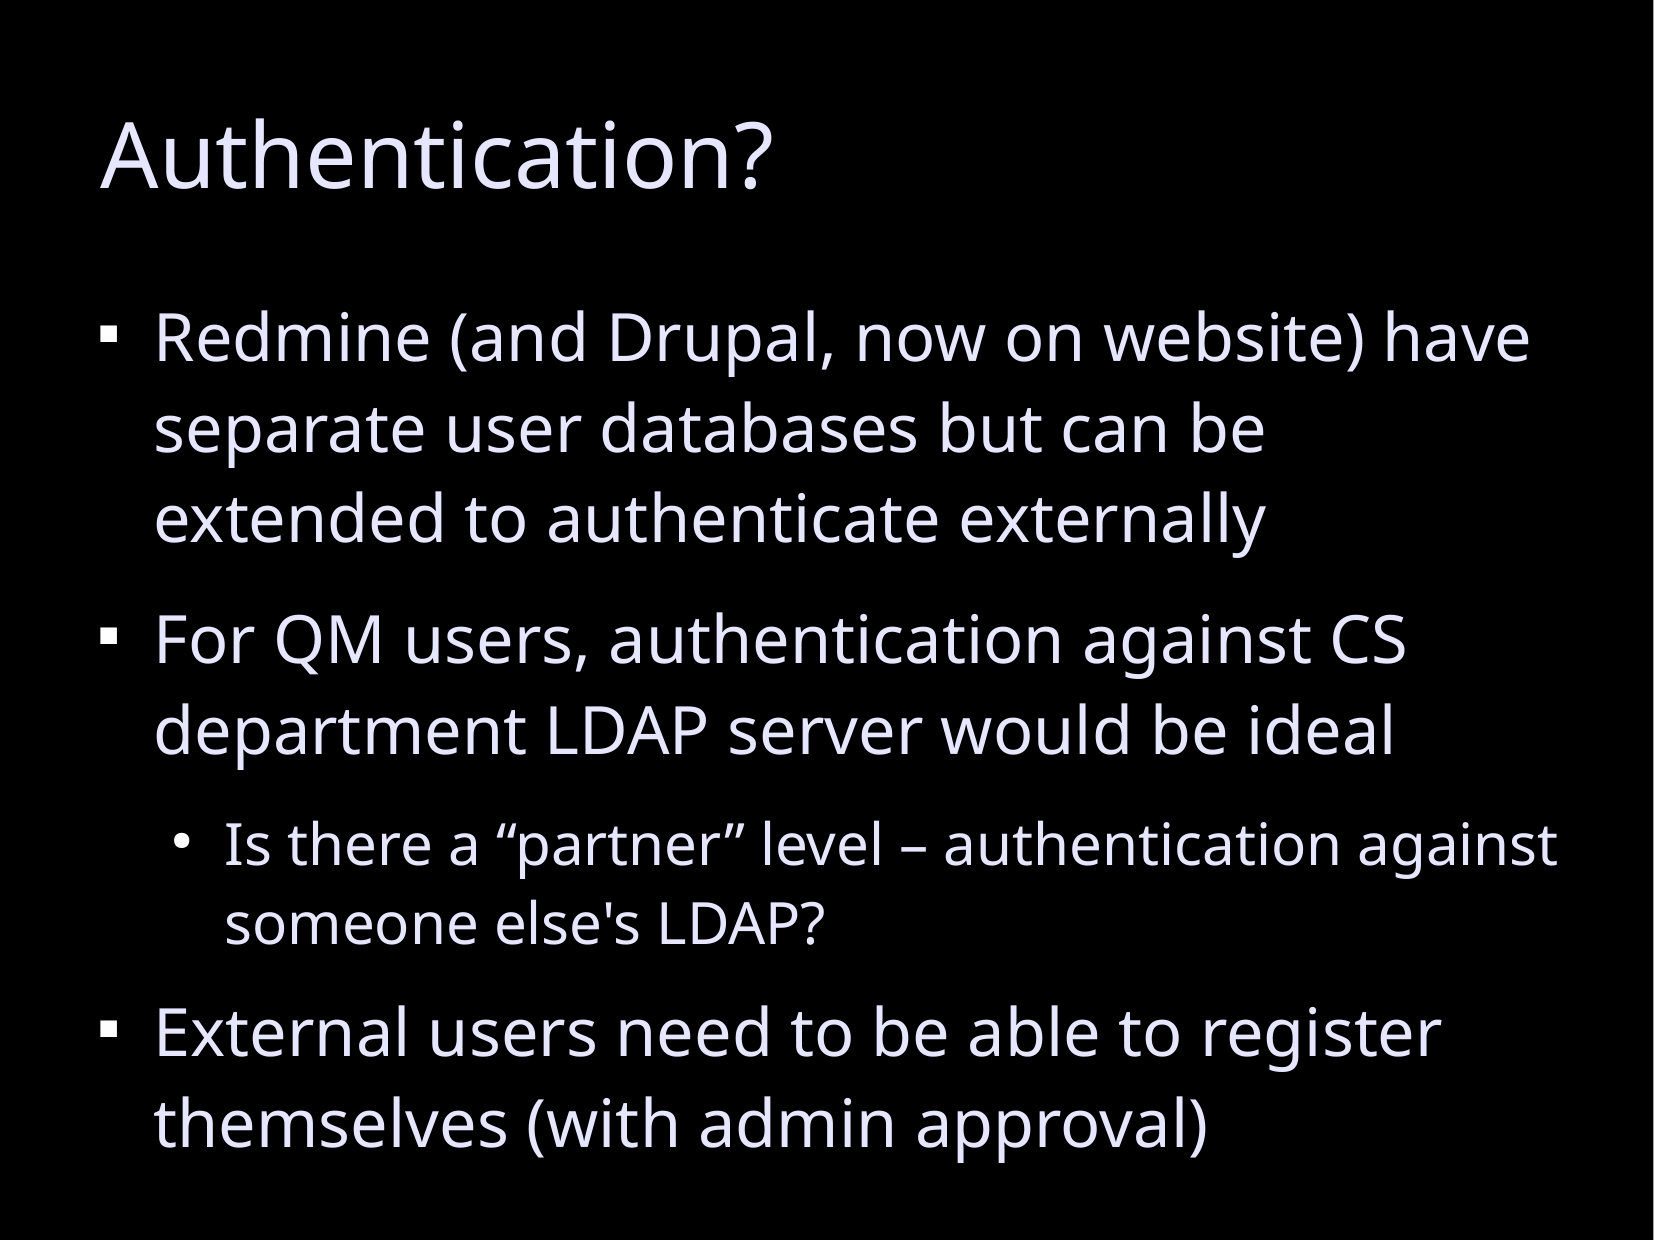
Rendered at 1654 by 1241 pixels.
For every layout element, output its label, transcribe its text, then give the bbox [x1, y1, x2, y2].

list Redmine (and Drupal, now on website) have separate user databases but can be extended to authenticate externally For QM users, authentication against CS department LDAP server would be ideal Is there a “partner” level – authentication against someone else's LDAP? External users need to be able to register themselves (with admin approval) [82, 290, 1571, 1109]
title Authentication? [82, 56, 1571, 250]
